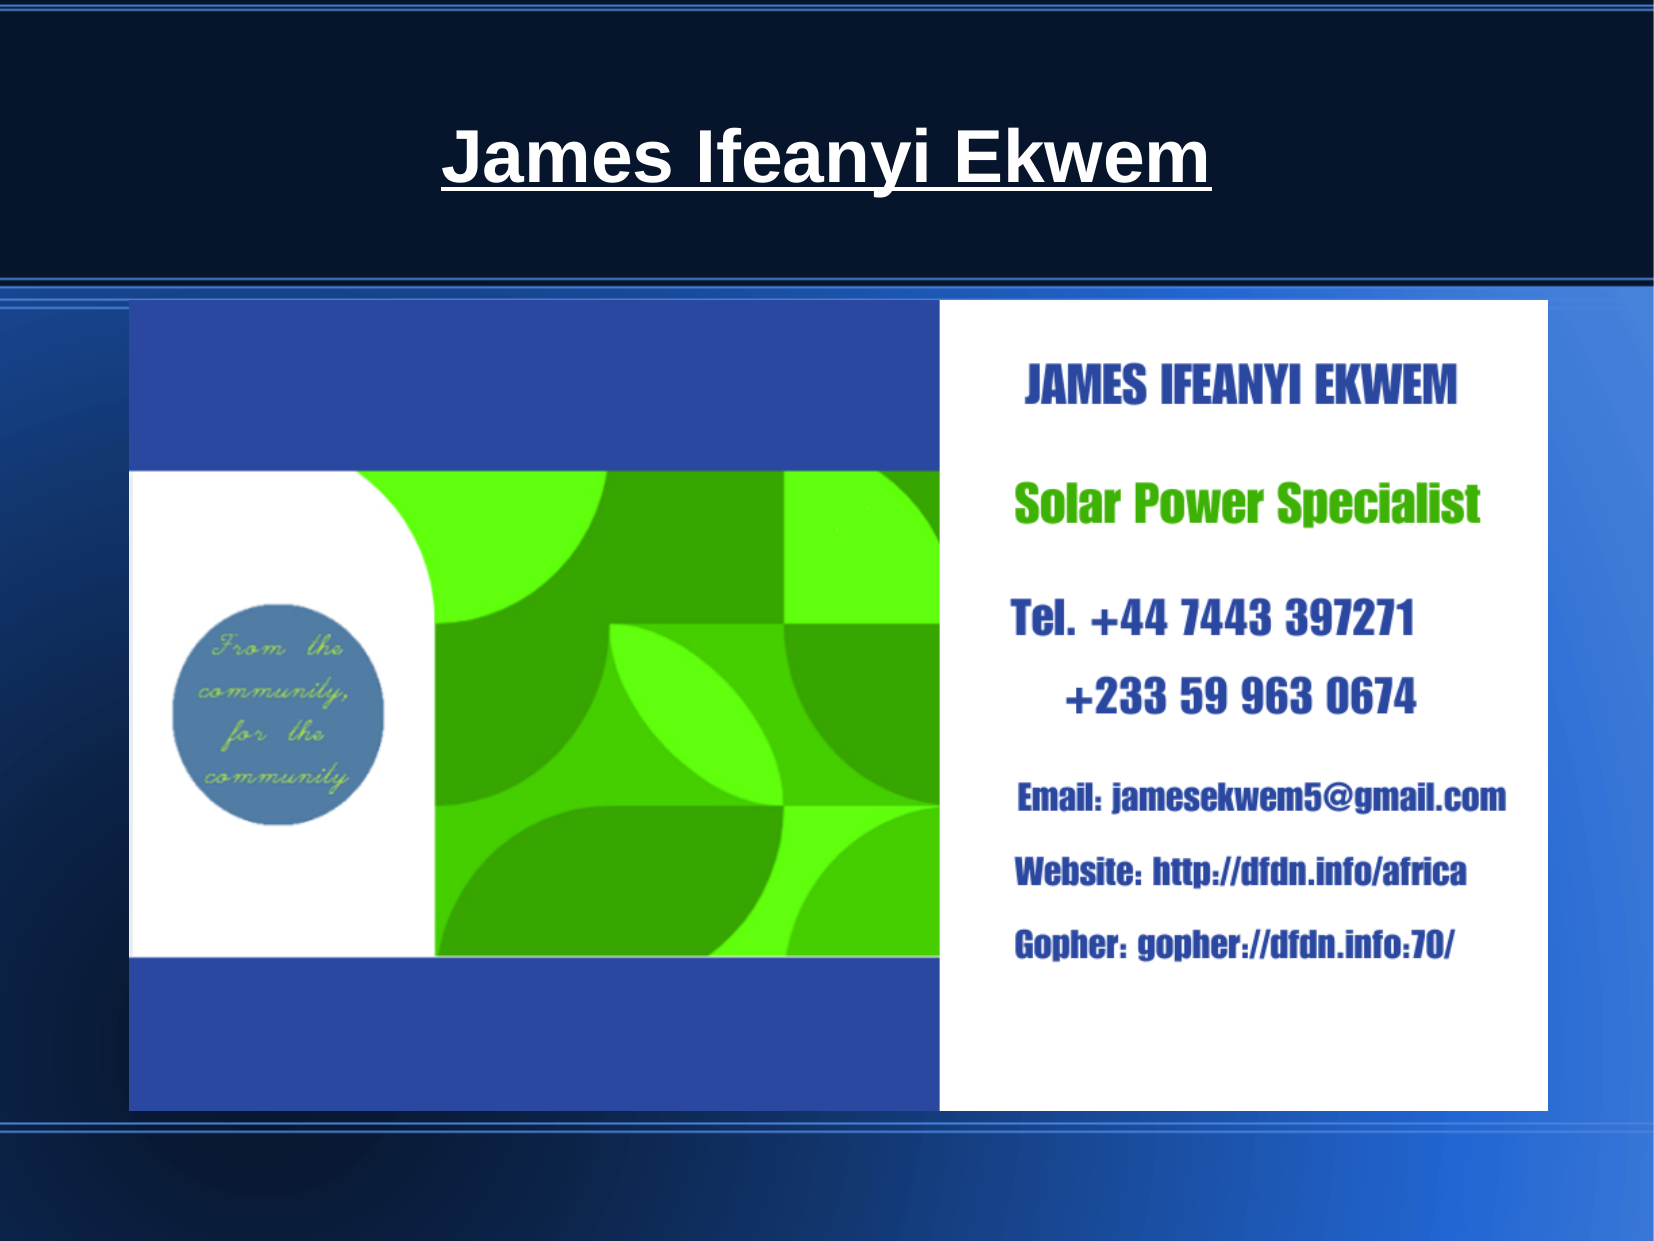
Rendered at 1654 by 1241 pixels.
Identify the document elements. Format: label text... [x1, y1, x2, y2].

title James Ifeanyi Ekwem [82, 49, 1571, 257]
picture [0, 0, 1654, 1241]
